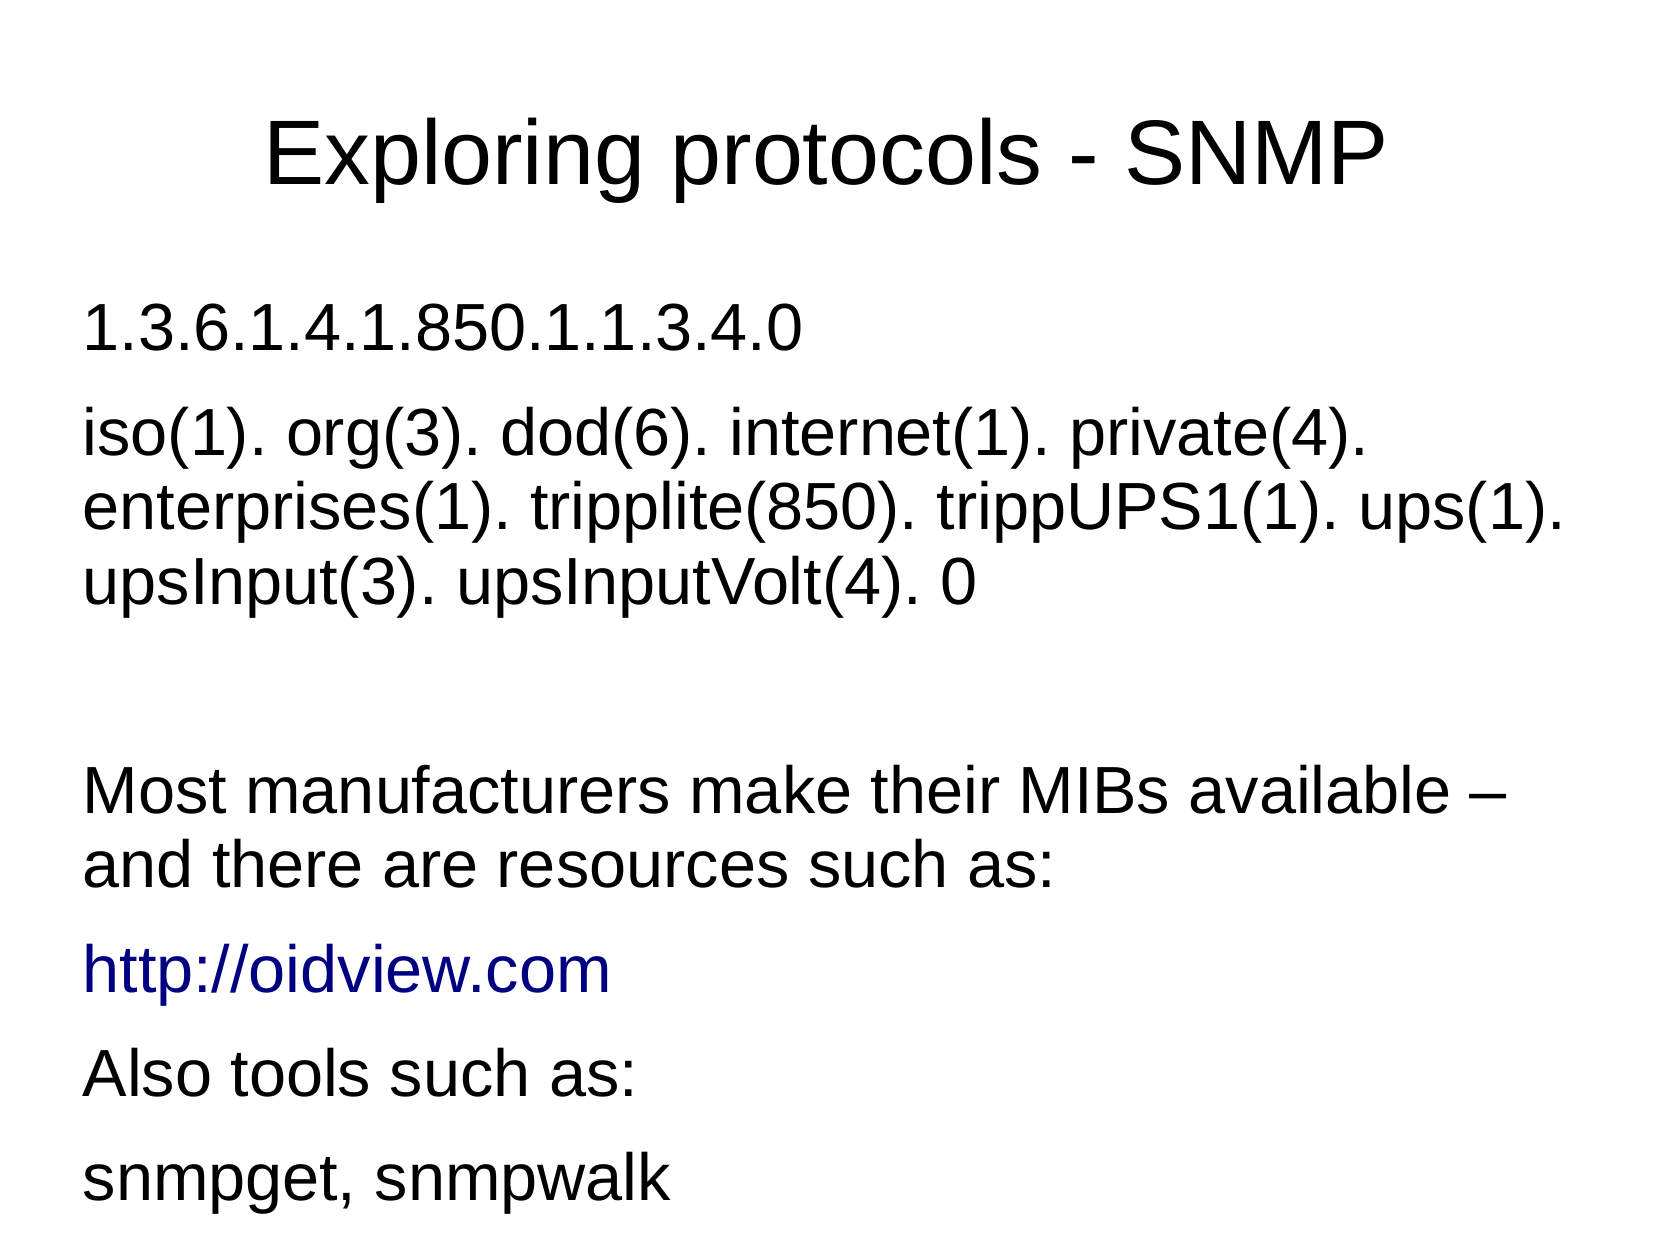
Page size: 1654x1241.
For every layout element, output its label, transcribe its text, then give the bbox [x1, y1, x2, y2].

title Exploring protocols - SNMP [82, 49, 1571, 257]
list 1.3.6.1.4.1.850.1.1.3.4.0 iso(1). org(3). dod(6). internet(1). private(4). enterprises(1). tripplite(850). trippUPS1(1). ups(1). upsInput(3). upsInputVolt(4). 0 Most manufacturers make their MIBs available – and there are resources such as: http://oidview.com Also tools such as: snmpget, snmpwalk [82, 290, 1571, 1216]
